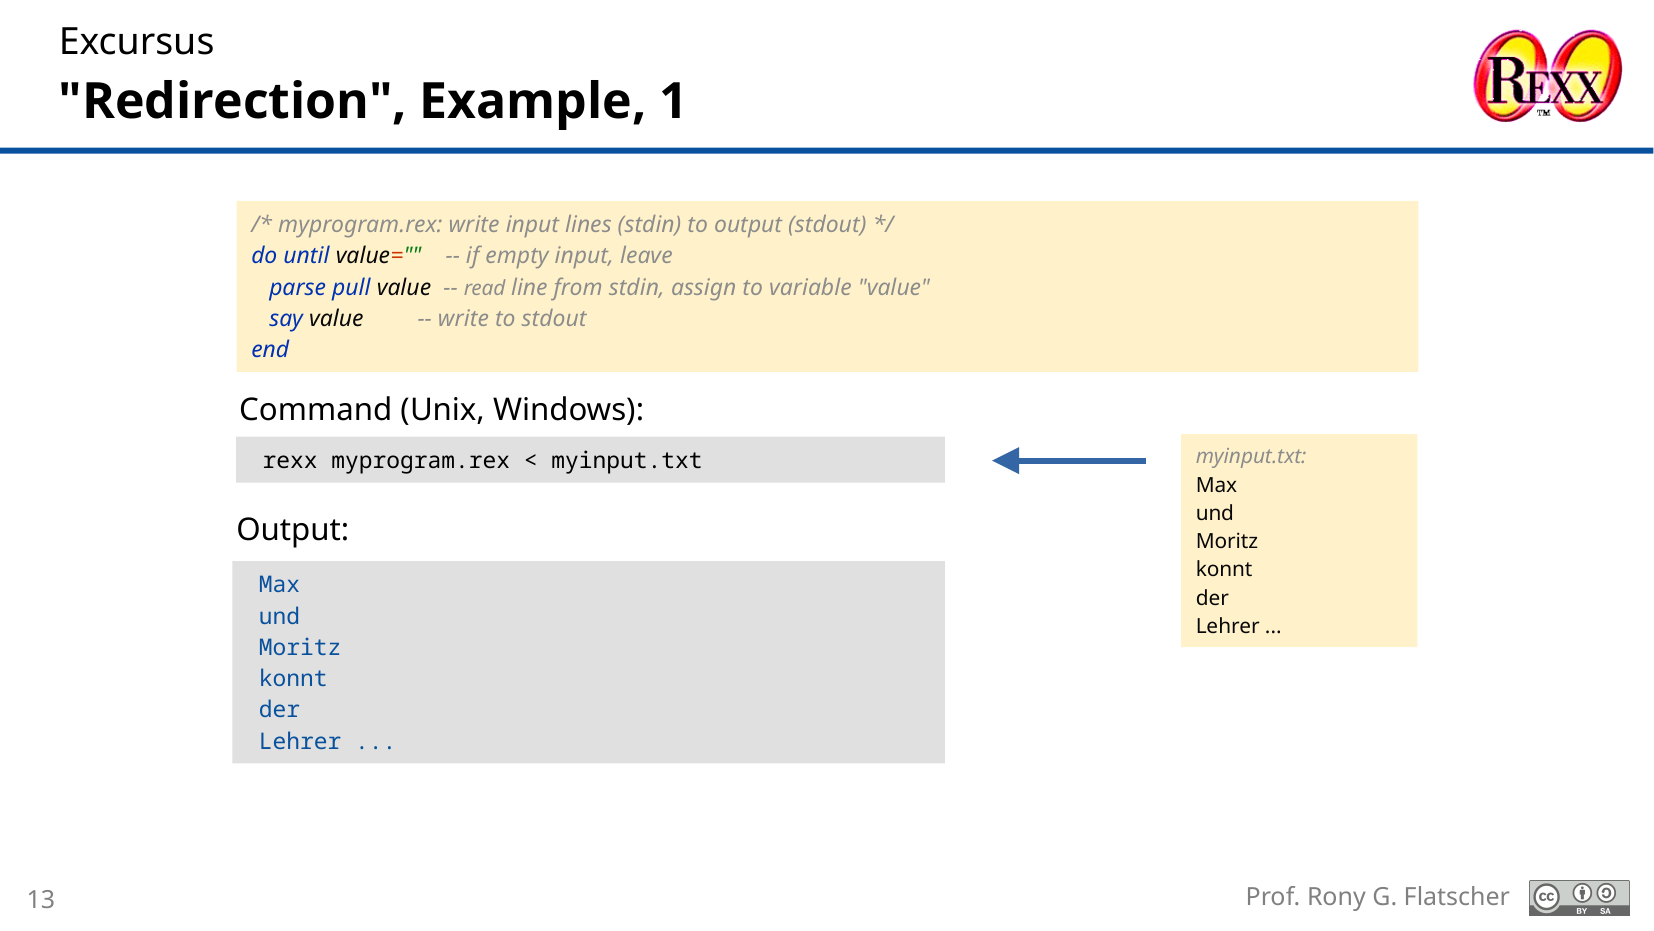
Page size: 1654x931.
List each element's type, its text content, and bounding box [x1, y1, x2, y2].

text_box Output: [221, 499, 668, 556]
text_box Max und Moritz konnt der Lehrer ... [232, 561, 945, 756]
text_box Command (Unix, Windows): [224, 379, 671, 436]
text_box rexx myprogram.rex < myinput.txt [236, 436, 945, 482]
text_box /* myprogram.rex: write input lines (stdin) to output (stdout) */ do until value="" -- if empty input, leave parse pull value -- read line from stdin, assign to variable "value" say value -- write to stdout end [236, 200, 1419, 366]
text_box myinput.txt: Max und Moritz konnt der Lehrer ... [1181, 434, 1418, 638]
title Excursus "Redirection", Example, 1 [0, 0, 1654, 148]
